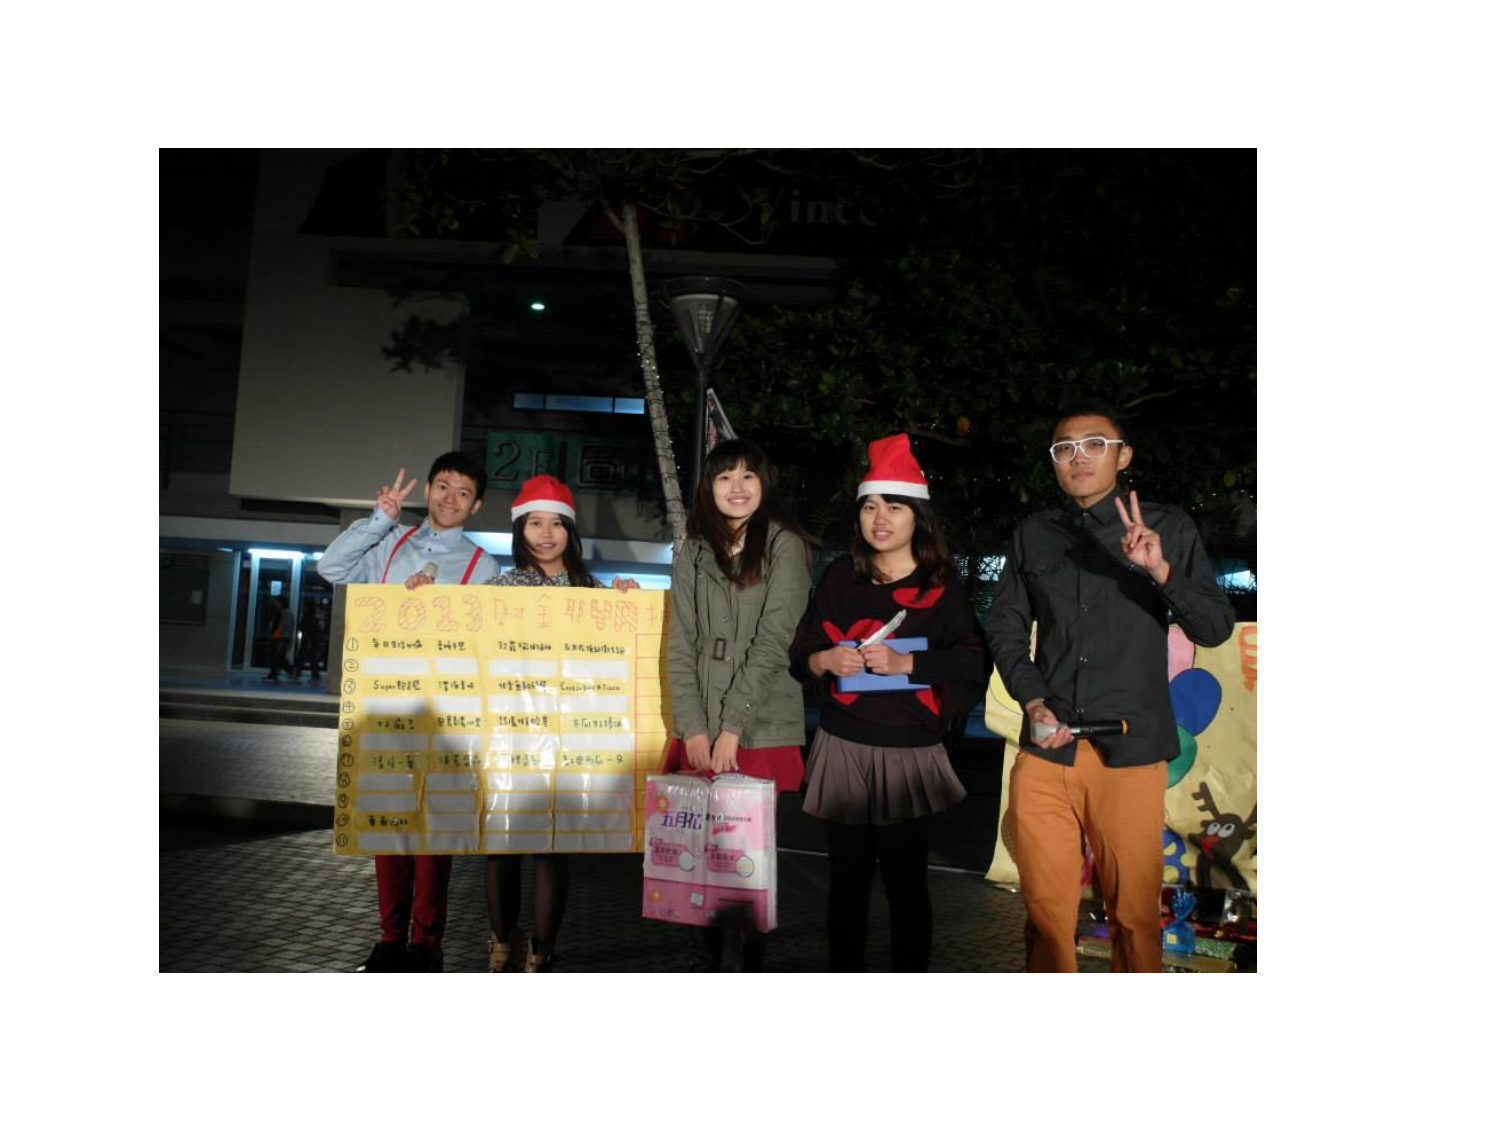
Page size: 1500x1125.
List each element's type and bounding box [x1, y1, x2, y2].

picture [159, 148, 1257, 973]
